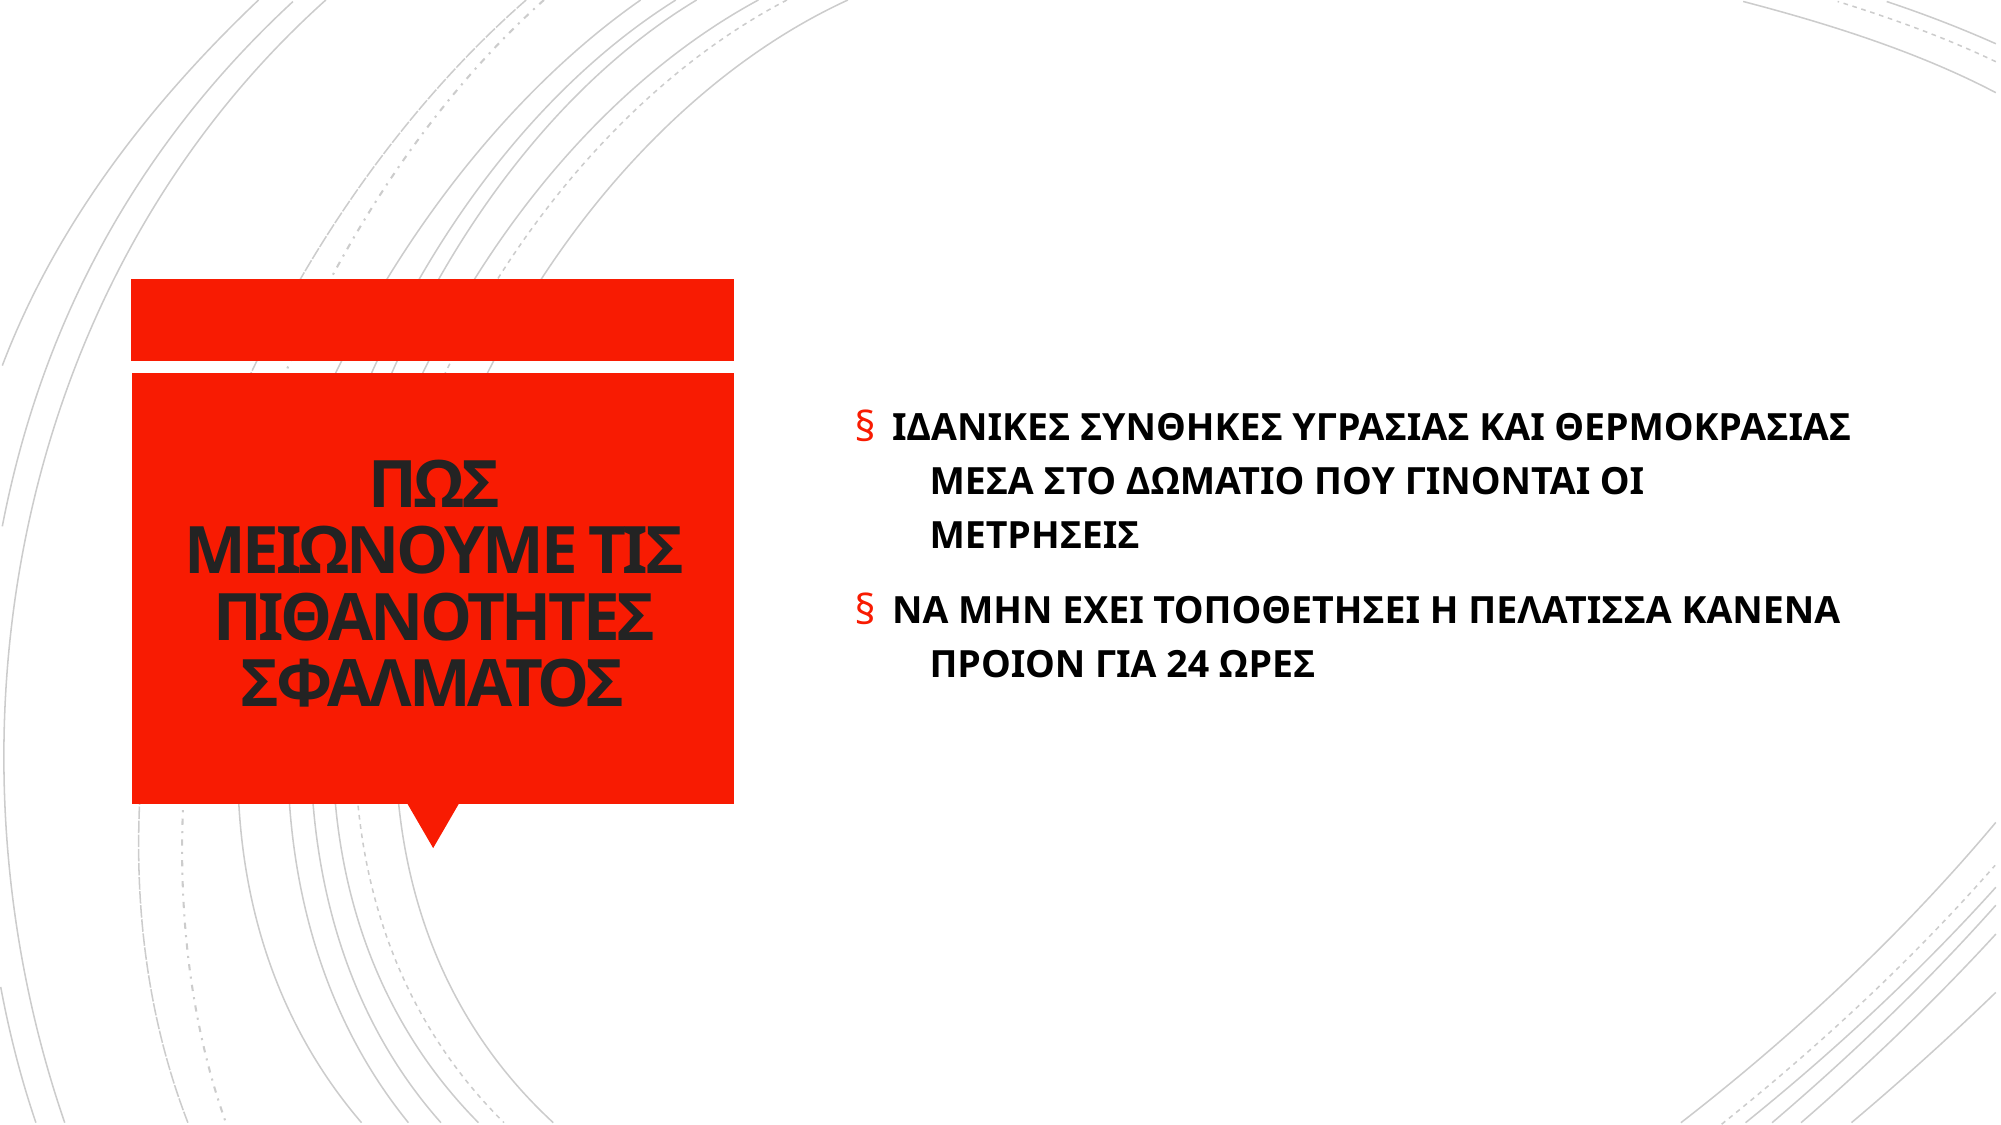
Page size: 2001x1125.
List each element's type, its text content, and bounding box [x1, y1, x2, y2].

list ΙΔΑΝΙΚΕΣ ΣΥΝΘΗΚΕΣ ΥΓΡΑΣΙΑΣ ΚΑΙ ΘΕΡΜΟΚΡΑΣΙΑΣ ΜΕΣΑ ΣΤΟ ΔΩΜΑΤΙΟ ΠΟΥ ΓΙΝΟΝΤΑΙ ΟΙ ΜΕΤΡΗΣΕΙΣ ΝΑ ΜΗΝ ΕΧΕΙ ΤΟΠΟΘΕΤΗΣΕΙ Η ΠΕΛΑΤΙΣΣΑ ΚΑΝΕΝΑ ΠΡΟΙΟΝ ΓΙΑ 24 ΩΡΕΣ [839, 263, 1871, 816]
title ΠΩΣ ΜΕΙΩΝΟΥΜΕ ΤΙΣ ΠΙΘΑΝΟΤΗΤΕΣ ΣΦΑΛΜΑΤΟΣ [145, 385, 720, 789]
